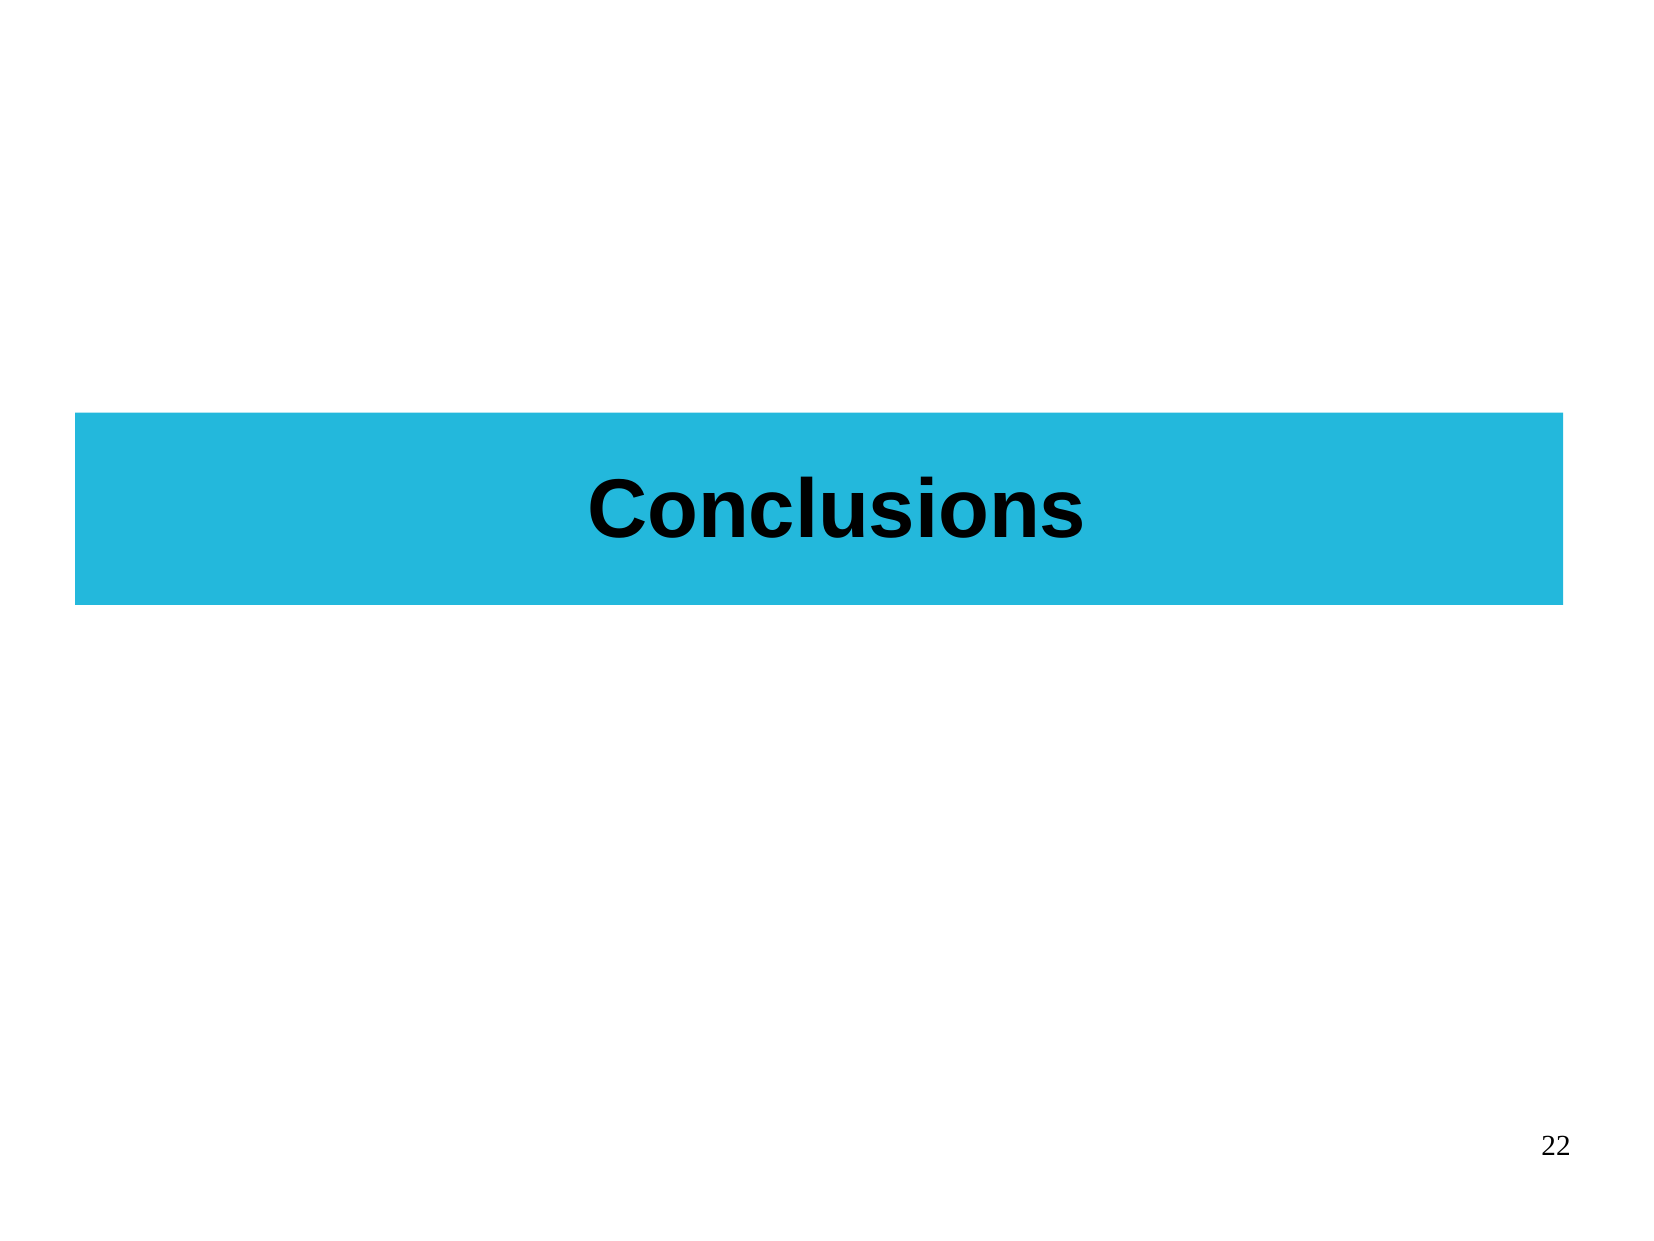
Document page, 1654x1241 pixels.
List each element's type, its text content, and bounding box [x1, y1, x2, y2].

title Conclusions [75, 412, 1564, 605]
